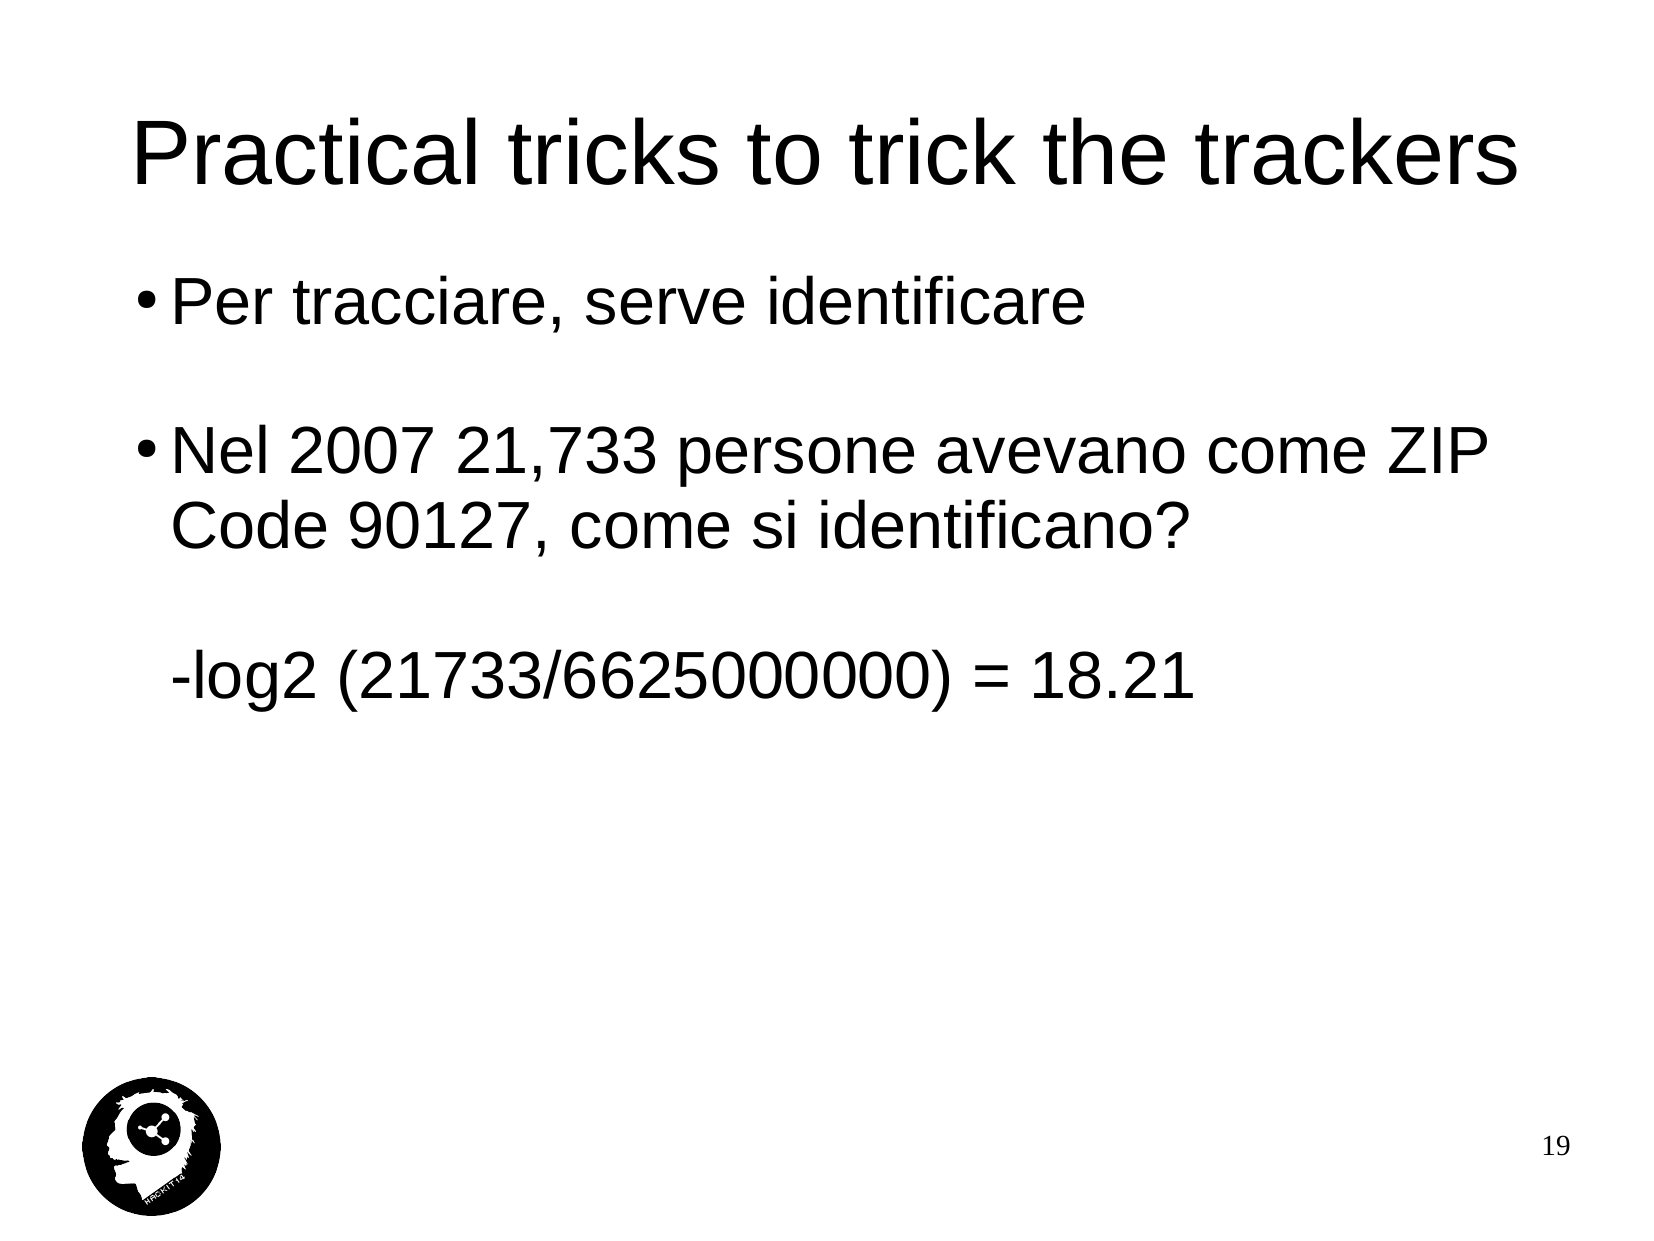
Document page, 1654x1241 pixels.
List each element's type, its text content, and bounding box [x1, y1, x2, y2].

title Practical tricks to trick the trackers [82, 49, 1571, 257]
picture [82, 1077, 221, 1216]
text_box Per tracciare, serve identificare Nel 2007 21,733 persone avevano come ZIP Code 90127, come si identificano? -log2 (21733/6625000000) = 18.21 [120, 256, 1531, 1094]
